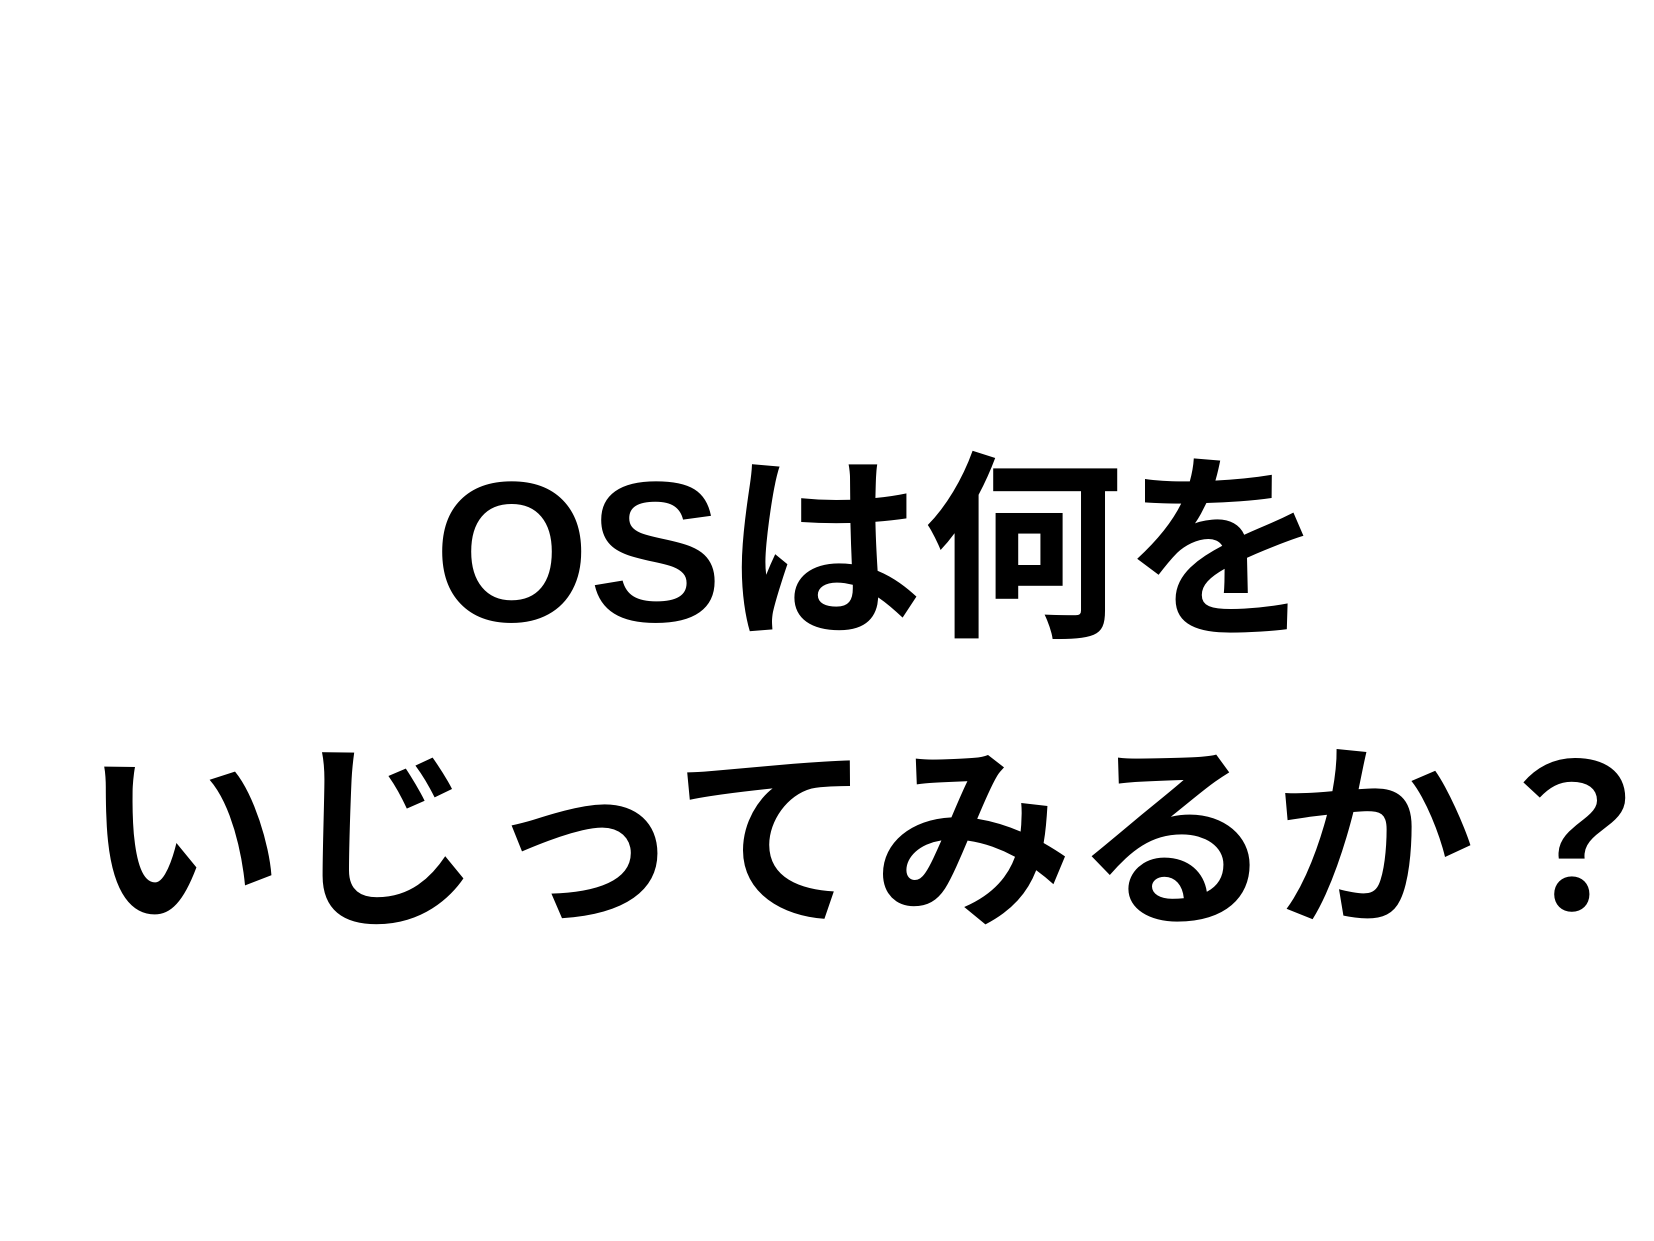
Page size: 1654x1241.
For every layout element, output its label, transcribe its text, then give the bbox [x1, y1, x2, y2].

text_box OSは何を いじってみるか？ [69, 381, 1451, 836]
